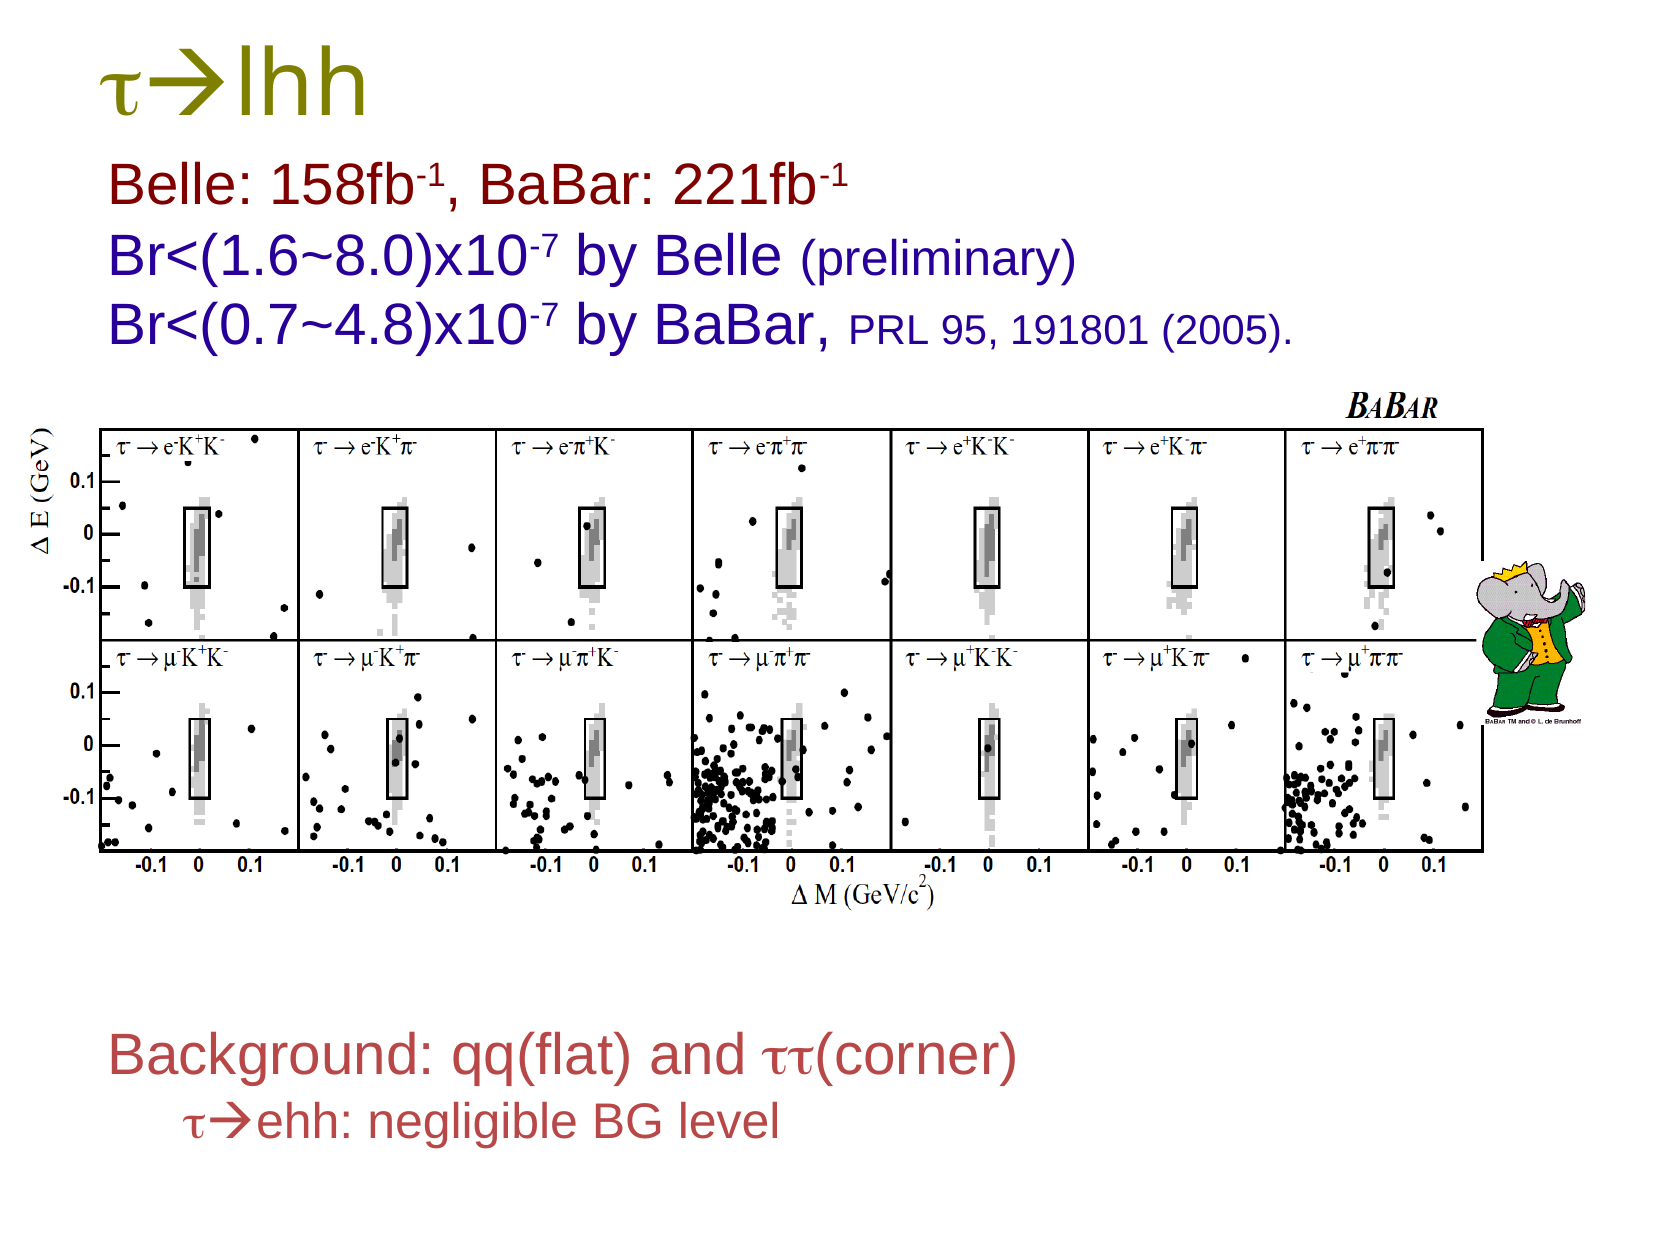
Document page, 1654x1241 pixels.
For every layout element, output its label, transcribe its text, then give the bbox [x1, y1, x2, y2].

title lhh [87, 22, 1438, 150]
list Belle: 158fb-1, BaBar: 221fb-1 Br<(1.6~8.0)x10-7 by Belle (preliminary) Br<(0.7~4.8)x10-7 by BaBar, PRL 95, 191801 (2005). Background: qq(flat) and (corner) ehh: negligible BG level [74, 916, 1450, 1120]
list Belle: 158fb-1, BaBar: 221fb-1 Br<(1.6~8.0)x10-7 by Belle (preliminary) Br<(0.7~4.8)x10-7 by BaBar, PRL 95, 191801 (2005). Background: qq(flat) and (corner) ehh: negligible BG level [74, 150, 1450, 377]
picture [25, 377, 1586, 916]
